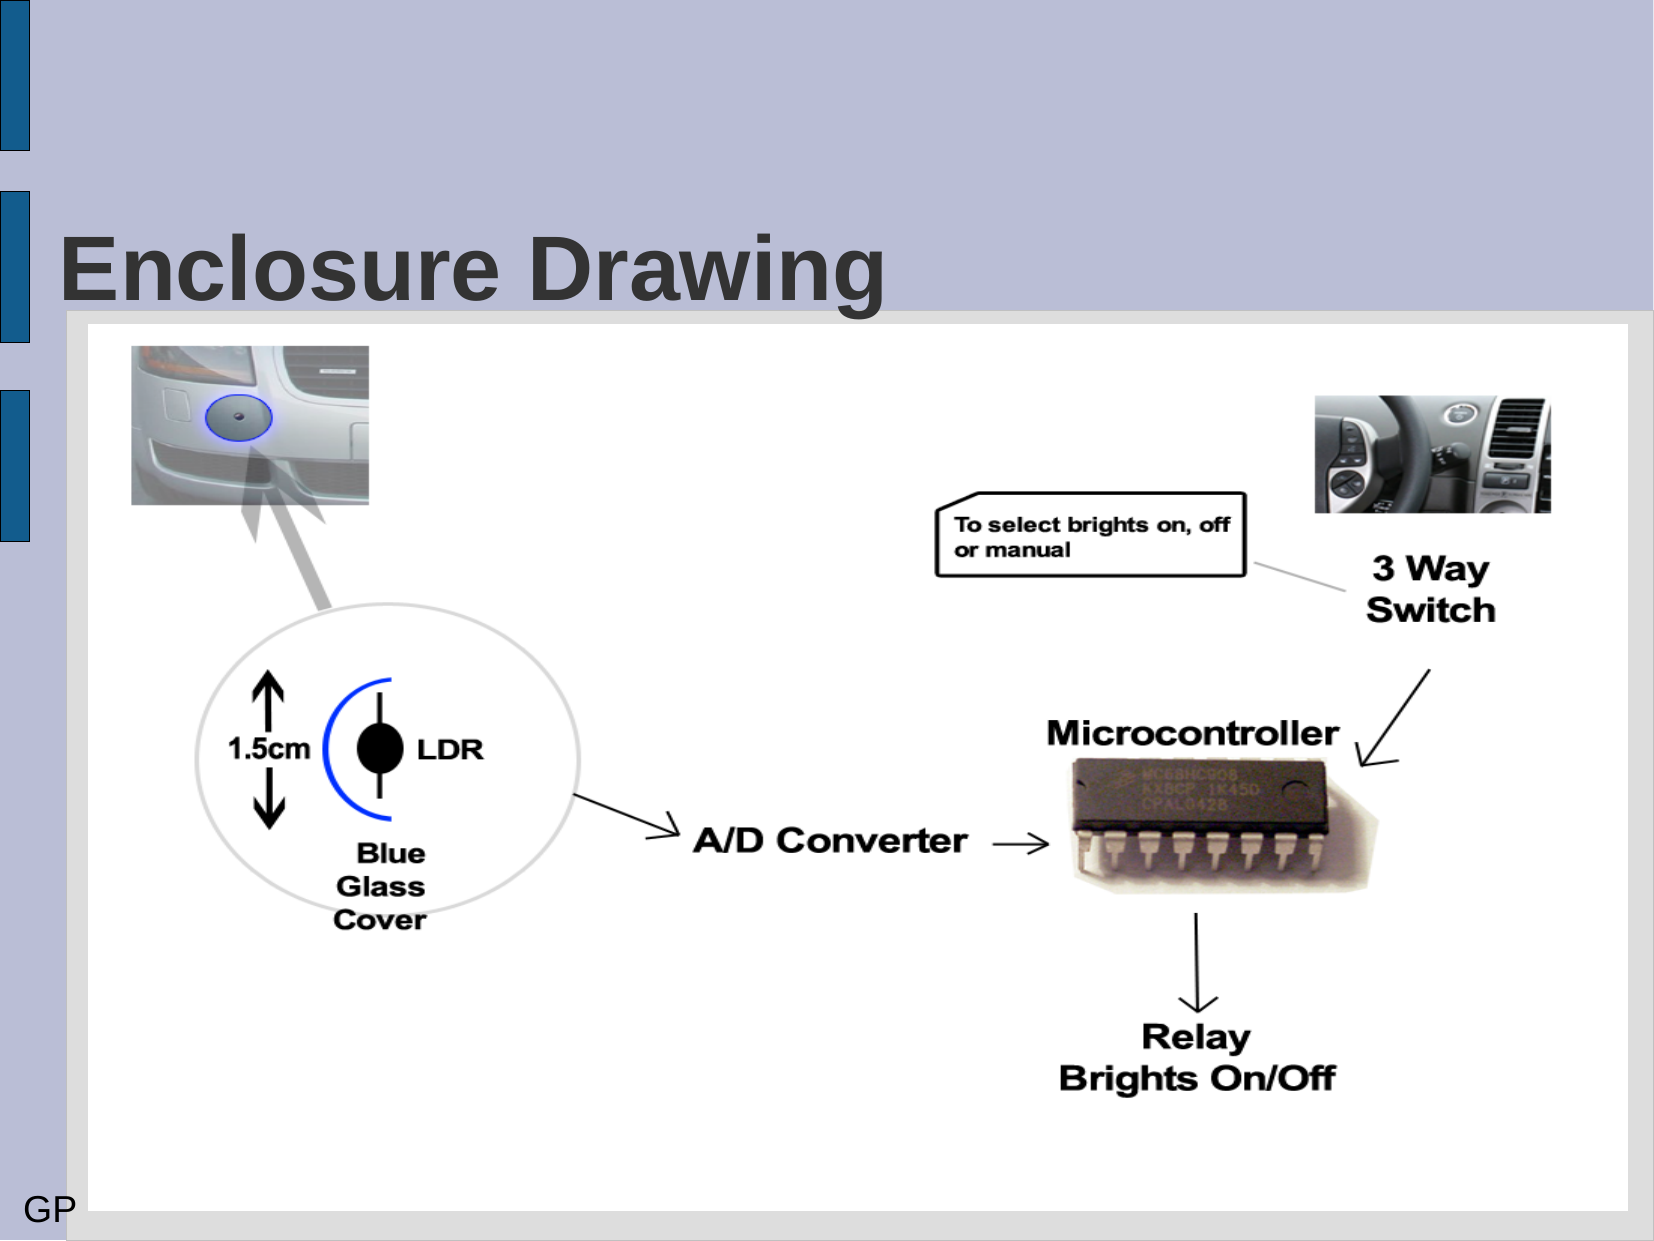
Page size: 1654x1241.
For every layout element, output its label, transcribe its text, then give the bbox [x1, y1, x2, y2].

title Enclosure Drawing [59, 206, 1558, 332]
text_box GP [8, 1181, 93, 1240]
picture [88, 324, 1628, 1211]
